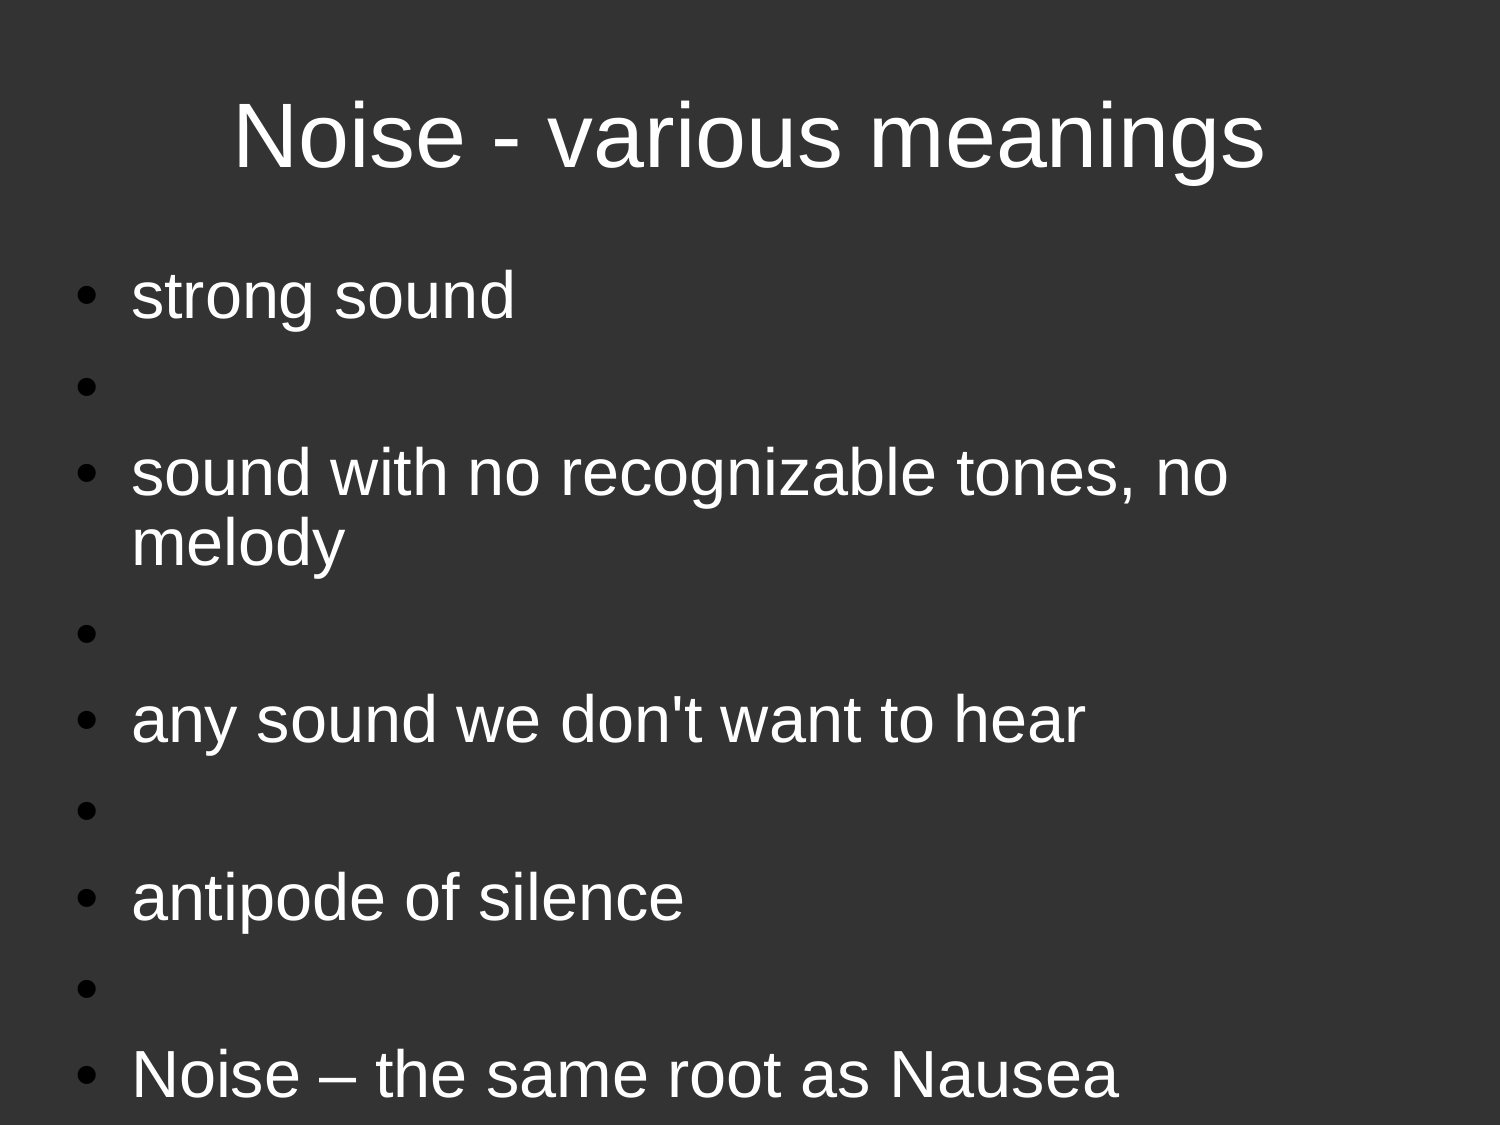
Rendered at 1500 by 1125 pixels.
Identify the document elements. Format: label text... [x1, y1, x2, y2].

list strong sound sound with no recognizable tones, no melody any sound we don't want to hear antipode of silence Noise – the same root as Nausea [75, 262, 1425, 1118]
title Noise - various meanings [75, 21, 1425, 257]
